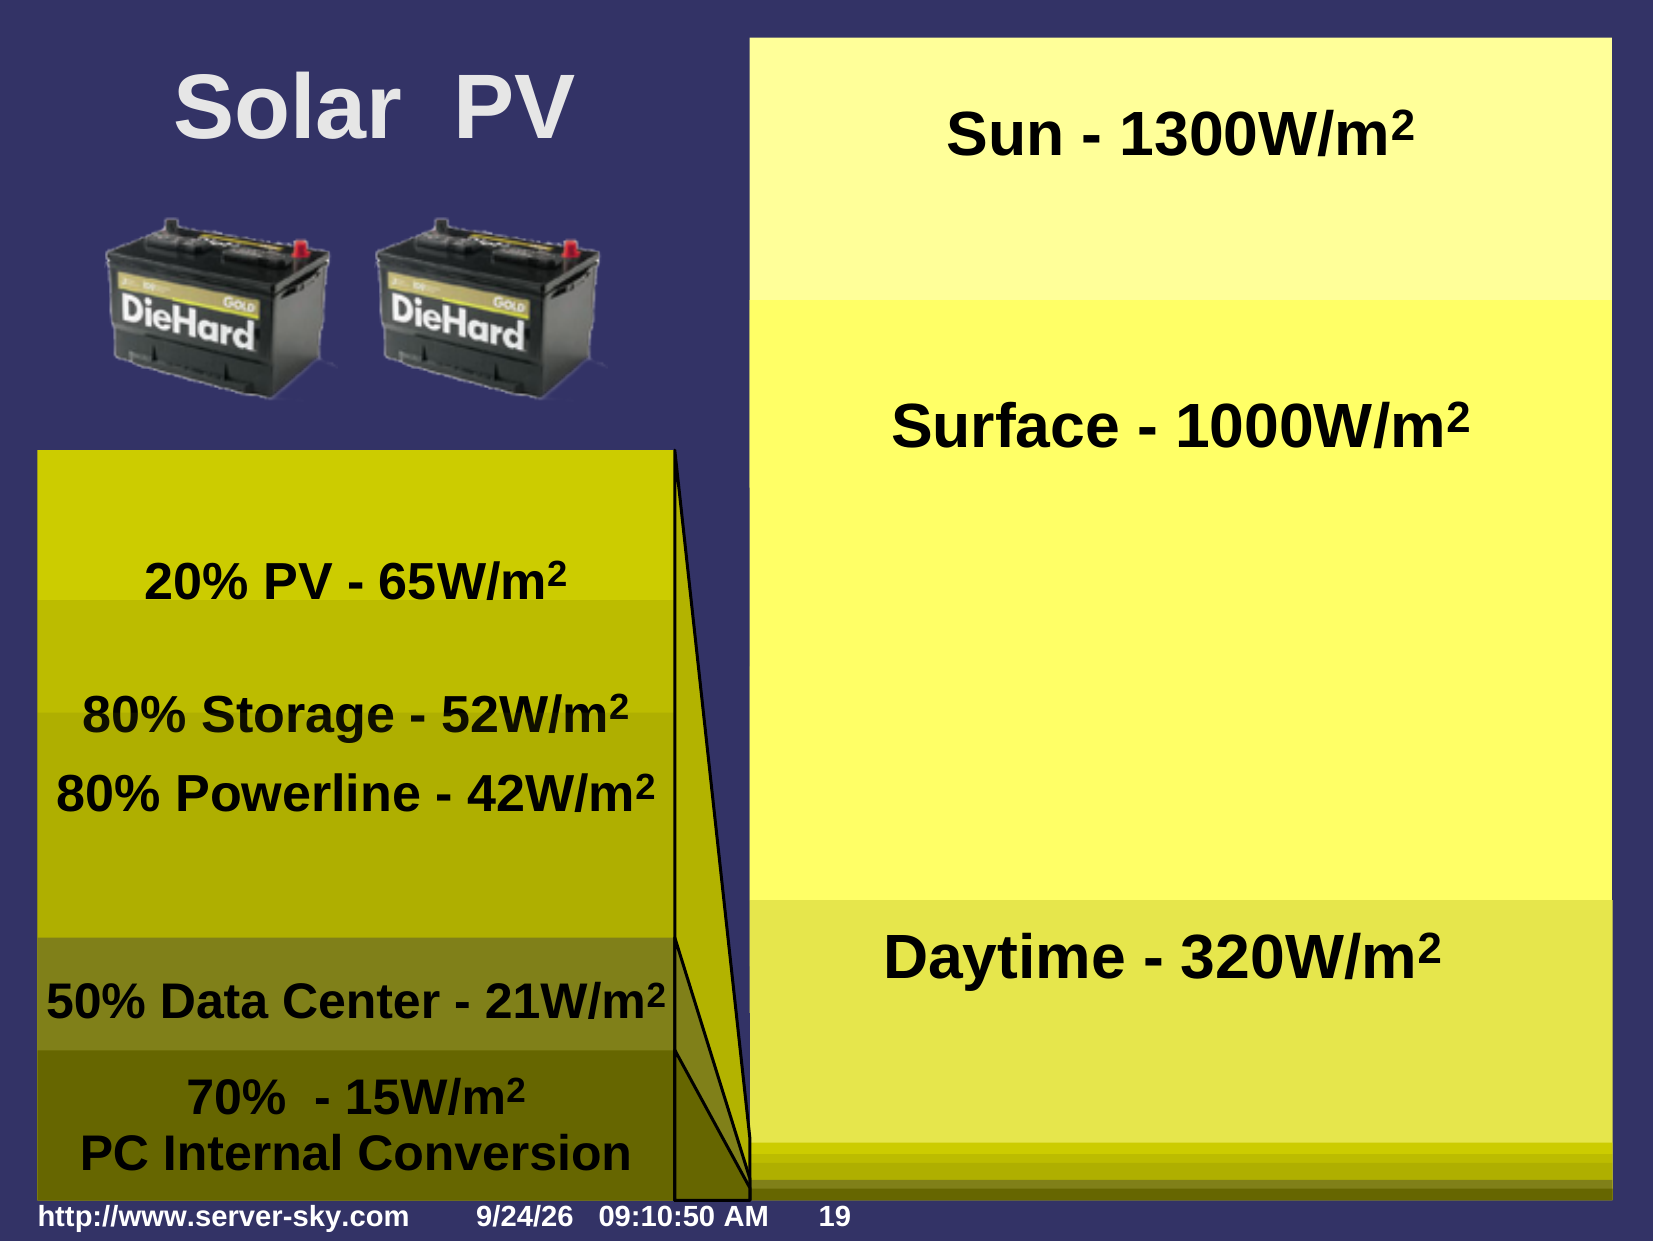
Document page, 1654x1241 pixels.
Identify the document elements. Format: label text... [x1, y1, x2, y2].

text_box Daytime - 320W/m2 [749, 900, 1612, 1013]
text_box 20% PV - 65W/m2 [37, 450, 674, 600]
title Solar PV [0, 37, 750, 177]
text_box 80% Powerline - 42W/m2 [37, 712, 674, 937]
picture [104, 214, 338, 413]
picture [374, 214, 608, 413]
text_box 80% Storage - 52W/m2 \ [37, 600, 674, 712]
text_box 50% Data Center - 21W/m2 [37, 937, 674, 1050]
text_box Sun - 1300W/m2 [749, 37, 1612, 300]
text_box 70% - 15W/m2 PC Internal Conversion [37, 1050, 674, 1201]
text_box [674, 450, 1613, 1201]
text_box Surface - 1000W/m2 [749, 300, 1612, 900]
